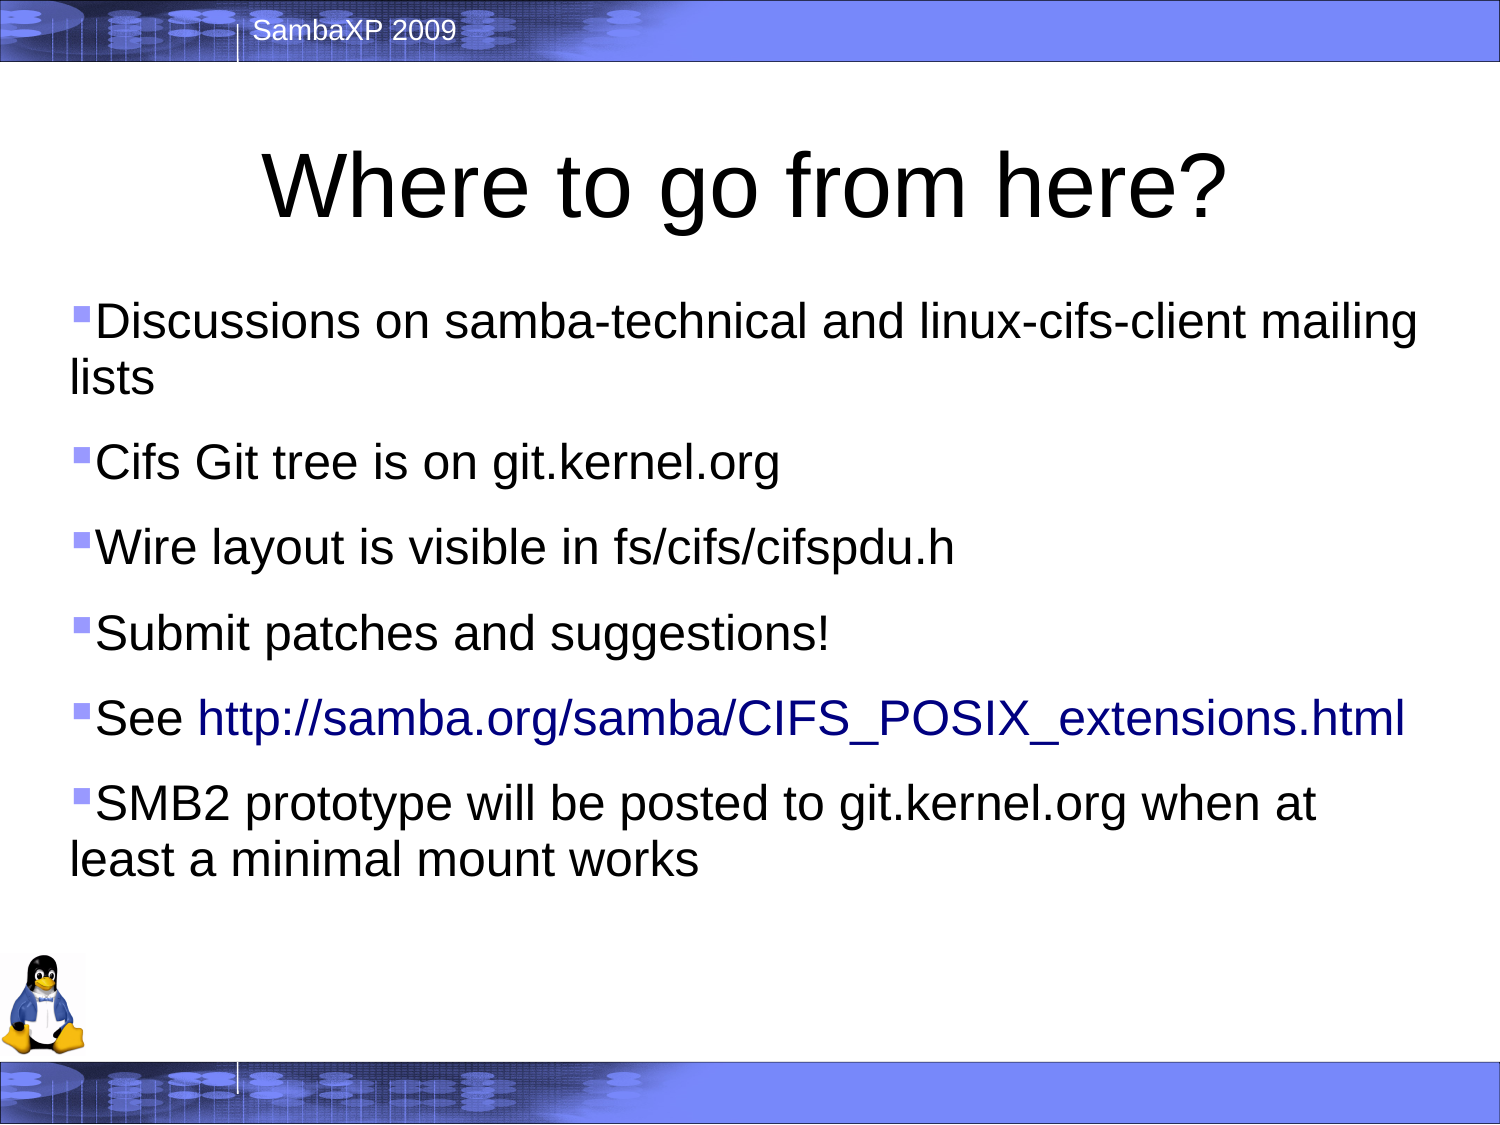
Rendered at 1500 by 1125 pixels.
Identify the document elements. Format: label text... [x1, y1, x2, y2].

picture [1, 1, 1499, 61]
picture [1, 1063, 1499, 1123]
title Where to go from here? [69, 134, 1422, 237]
list Discussions on samba-technical and linux-cifs-client mailing lists Cifs Git tree is on git.kernel.org Wire layout is visible in fs/cifs/cifspdu.h Submit patches and suggestions! See http://samba.org/samba/CIFS_POSIX_extensions.html SMB2 prototype will be posted to git.kernel.org when at least a minimal mount works [69, 293, 1432, 933]
